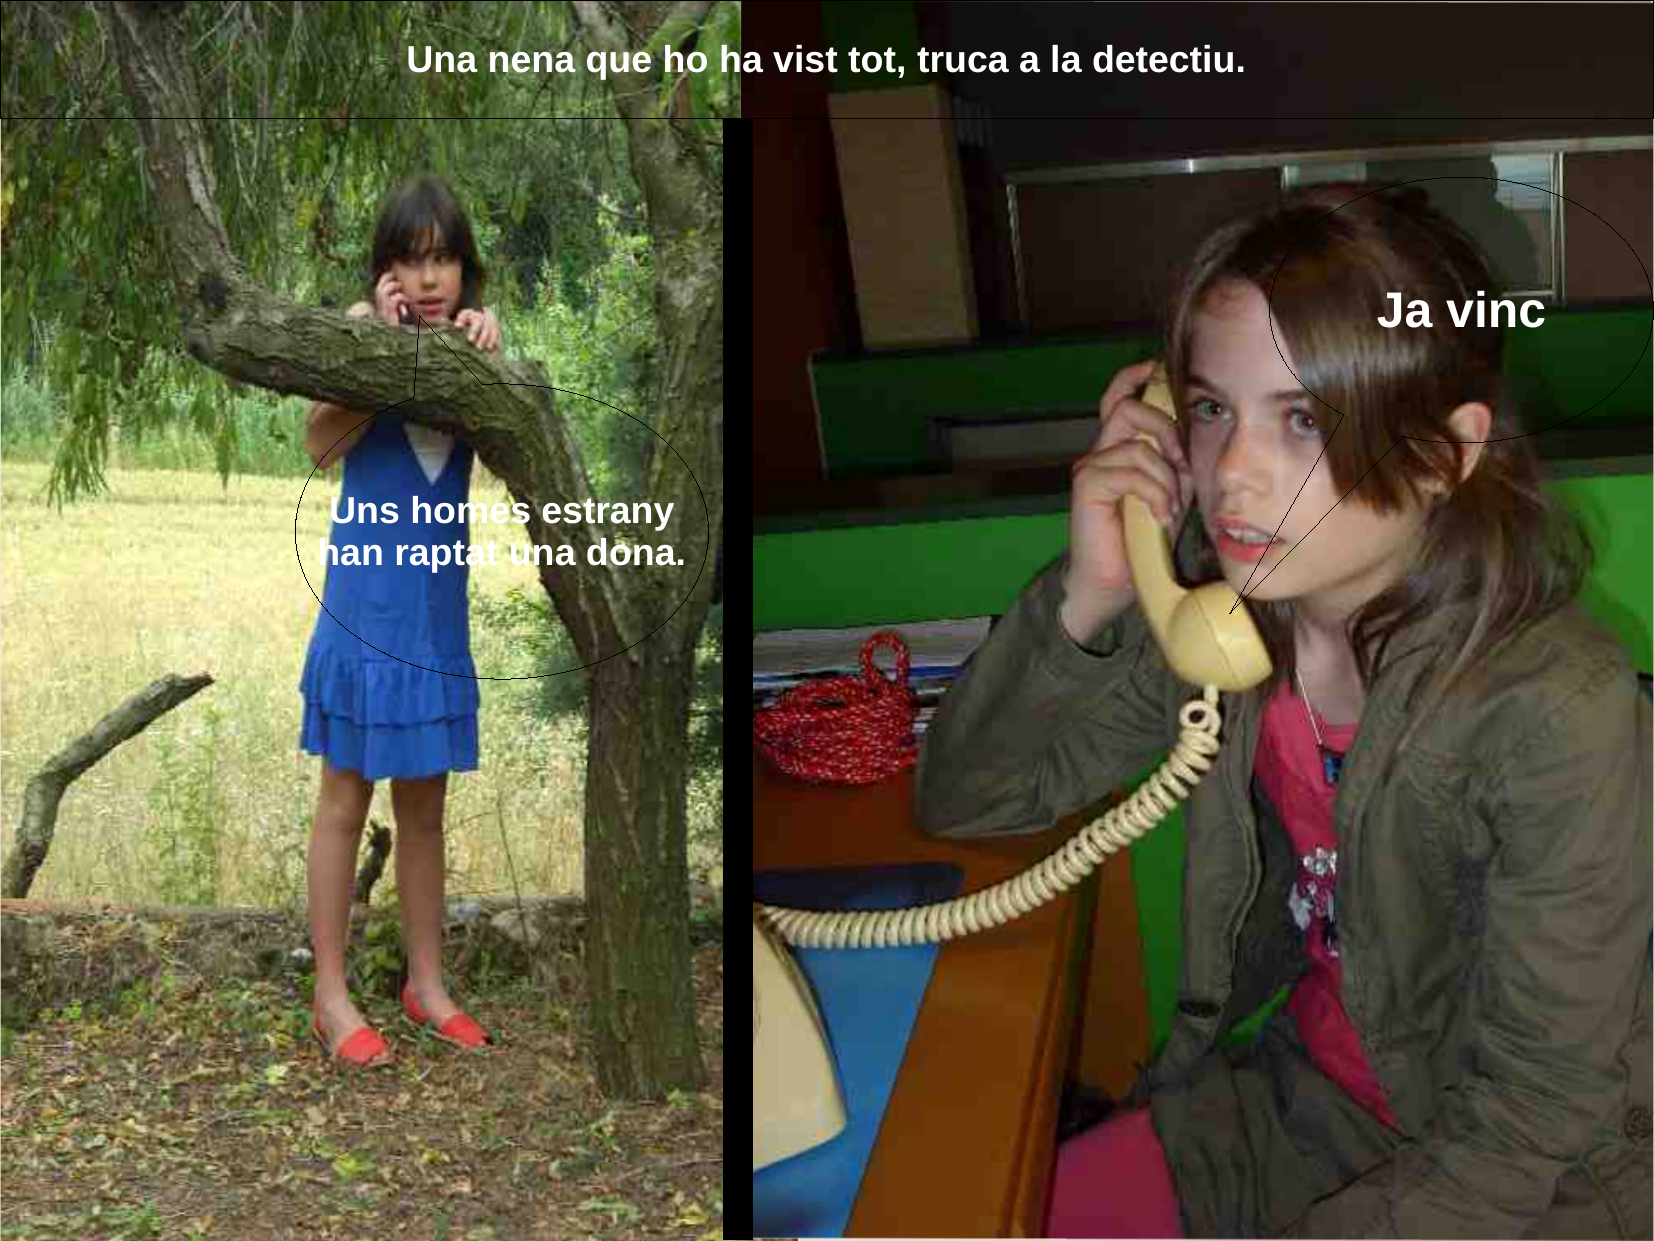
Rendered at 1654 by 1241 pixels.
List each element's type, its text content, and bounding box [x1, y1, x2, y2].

text_box Uns homes estrany han raptat una dona. [295, 315, 709, 680]
text_box Ja vinc [1229, 177, 1654, 614]
text_box Una nena que ho ha vist tot, truca a la detectiu. [0, 0, 1654, 119]
picture [0, 119, 1654, 1241]
